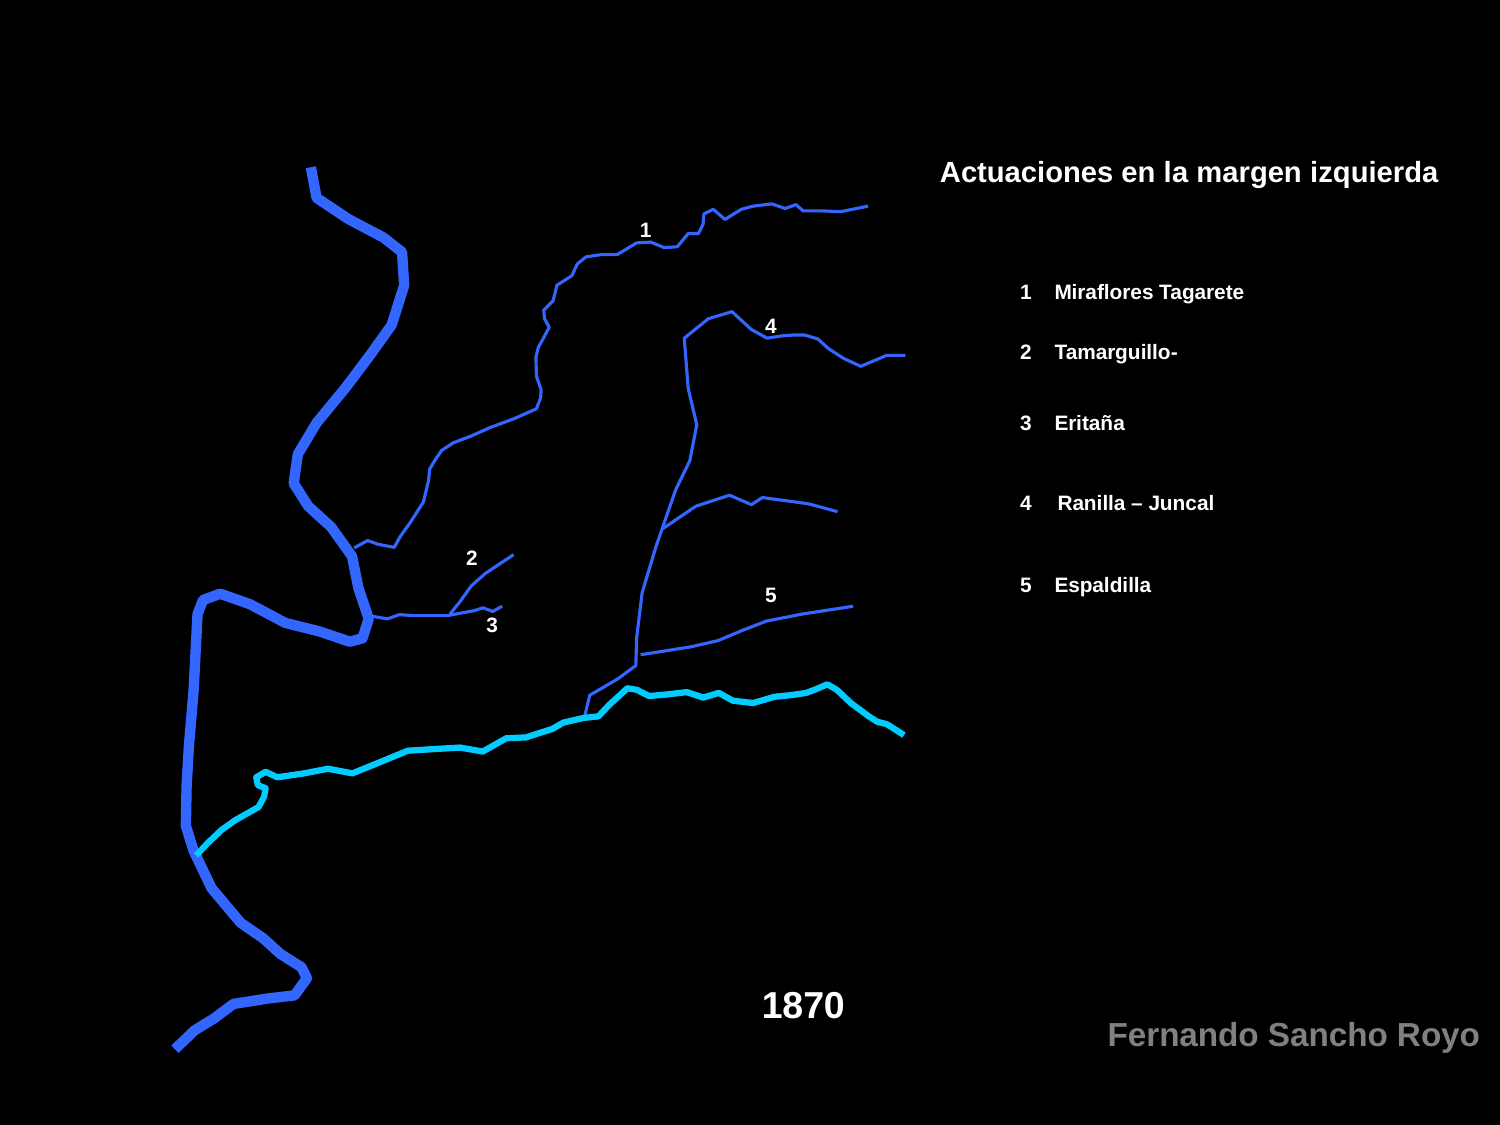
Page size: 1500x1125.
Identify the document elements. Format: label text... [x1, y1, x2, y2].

text_box 1870 [746, 973, 872, 1034]
text_box 3 [471, 604, 528, 645]
text_box 4 [750, 305, 807, 346]
text_box 2 Tamarguillo- [1004, 331, 1364, 372]
text_box 3 Eritaña [1004, 402, 1500, 443]
text_box 5 Espaldilla [1004, 564, 1337, 605]
text_box 1 Miraflores Tagarete [1004, 271, 1437, 312]
text_box Actuaciones en la margen izquierda [924, 145, 1500, 196]
text_box Ranilla – Juncal [1004, 482, 1387, 523]
text_box 5 [750, 573, 807, 615]
text_box 2 [451, 537, 508, 578]
text_box Fernando Sancho Royo [1092, 1005, 1500, 1061]
text_box 1 [624, 209, 682, 250]
